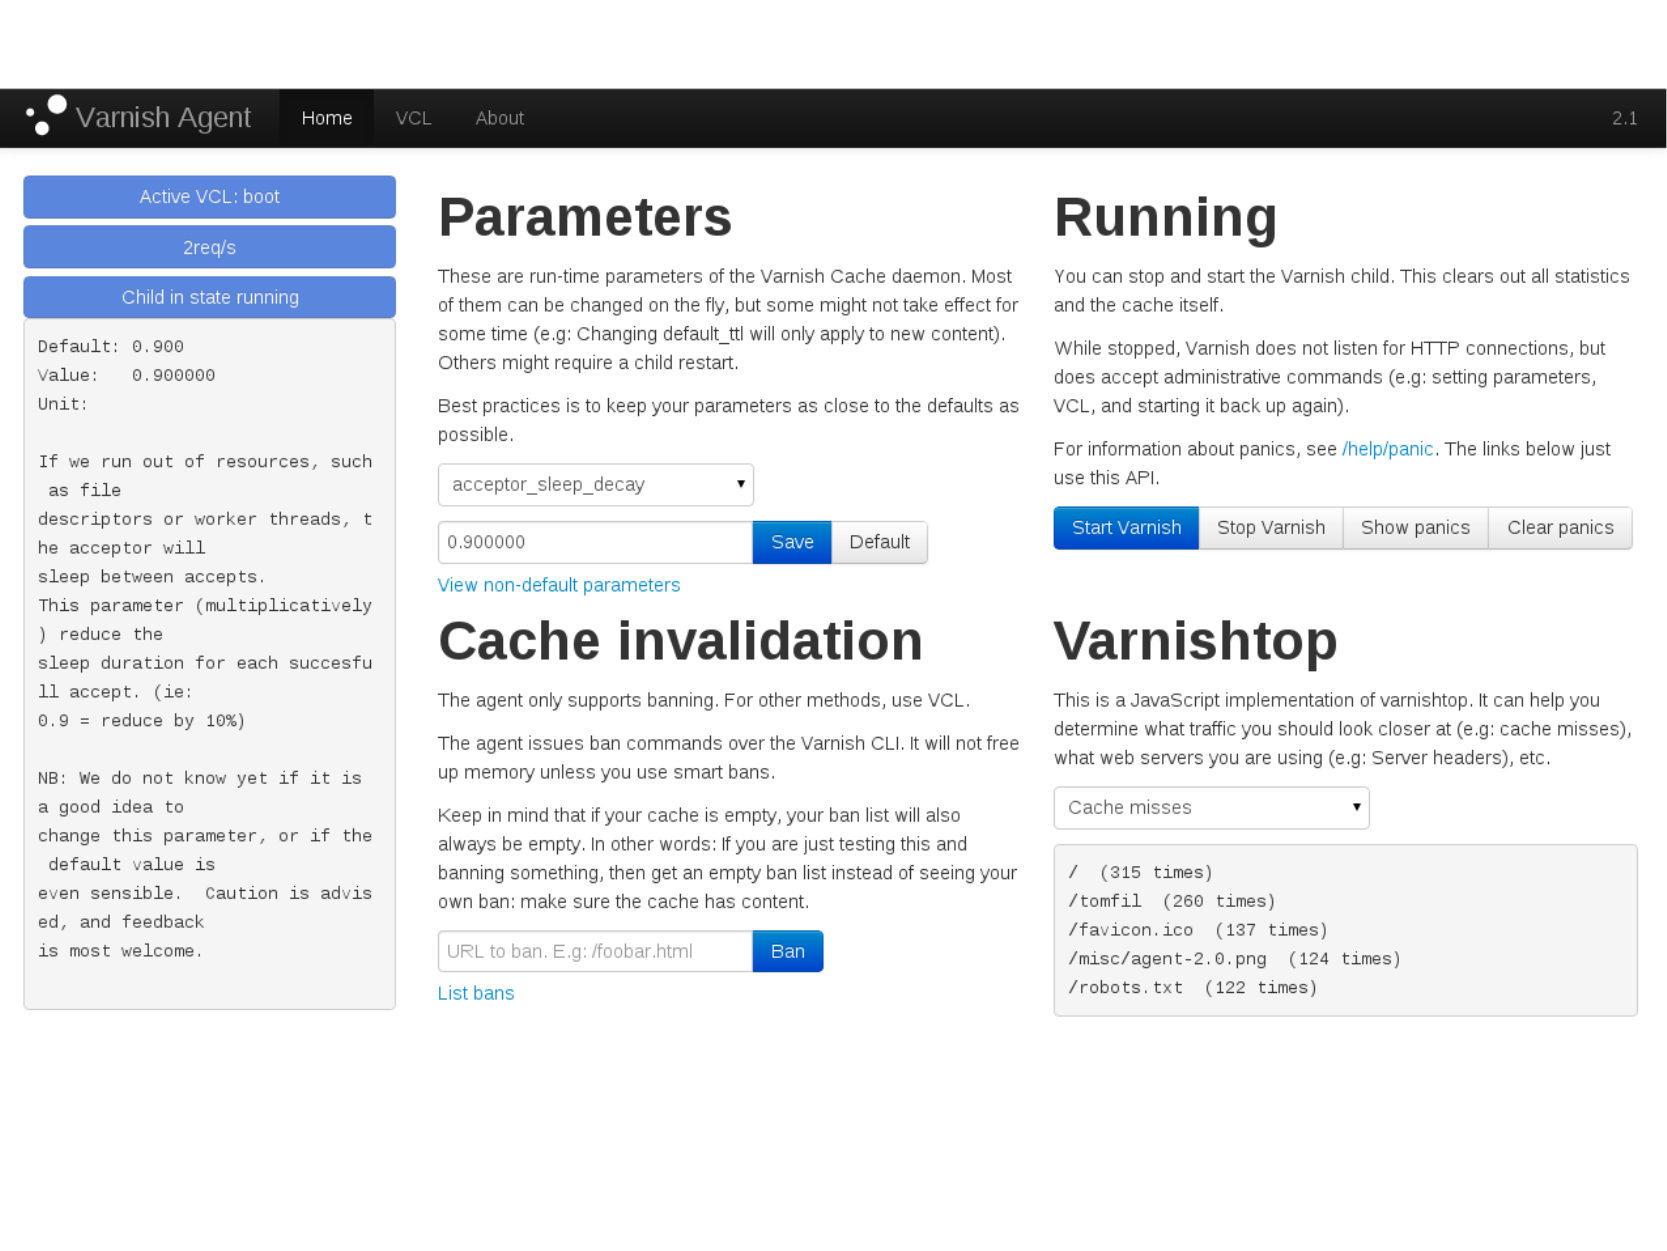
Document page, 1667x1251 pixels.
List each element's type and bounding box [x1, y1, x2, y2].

picture [0, 88, 1667, 1060]
